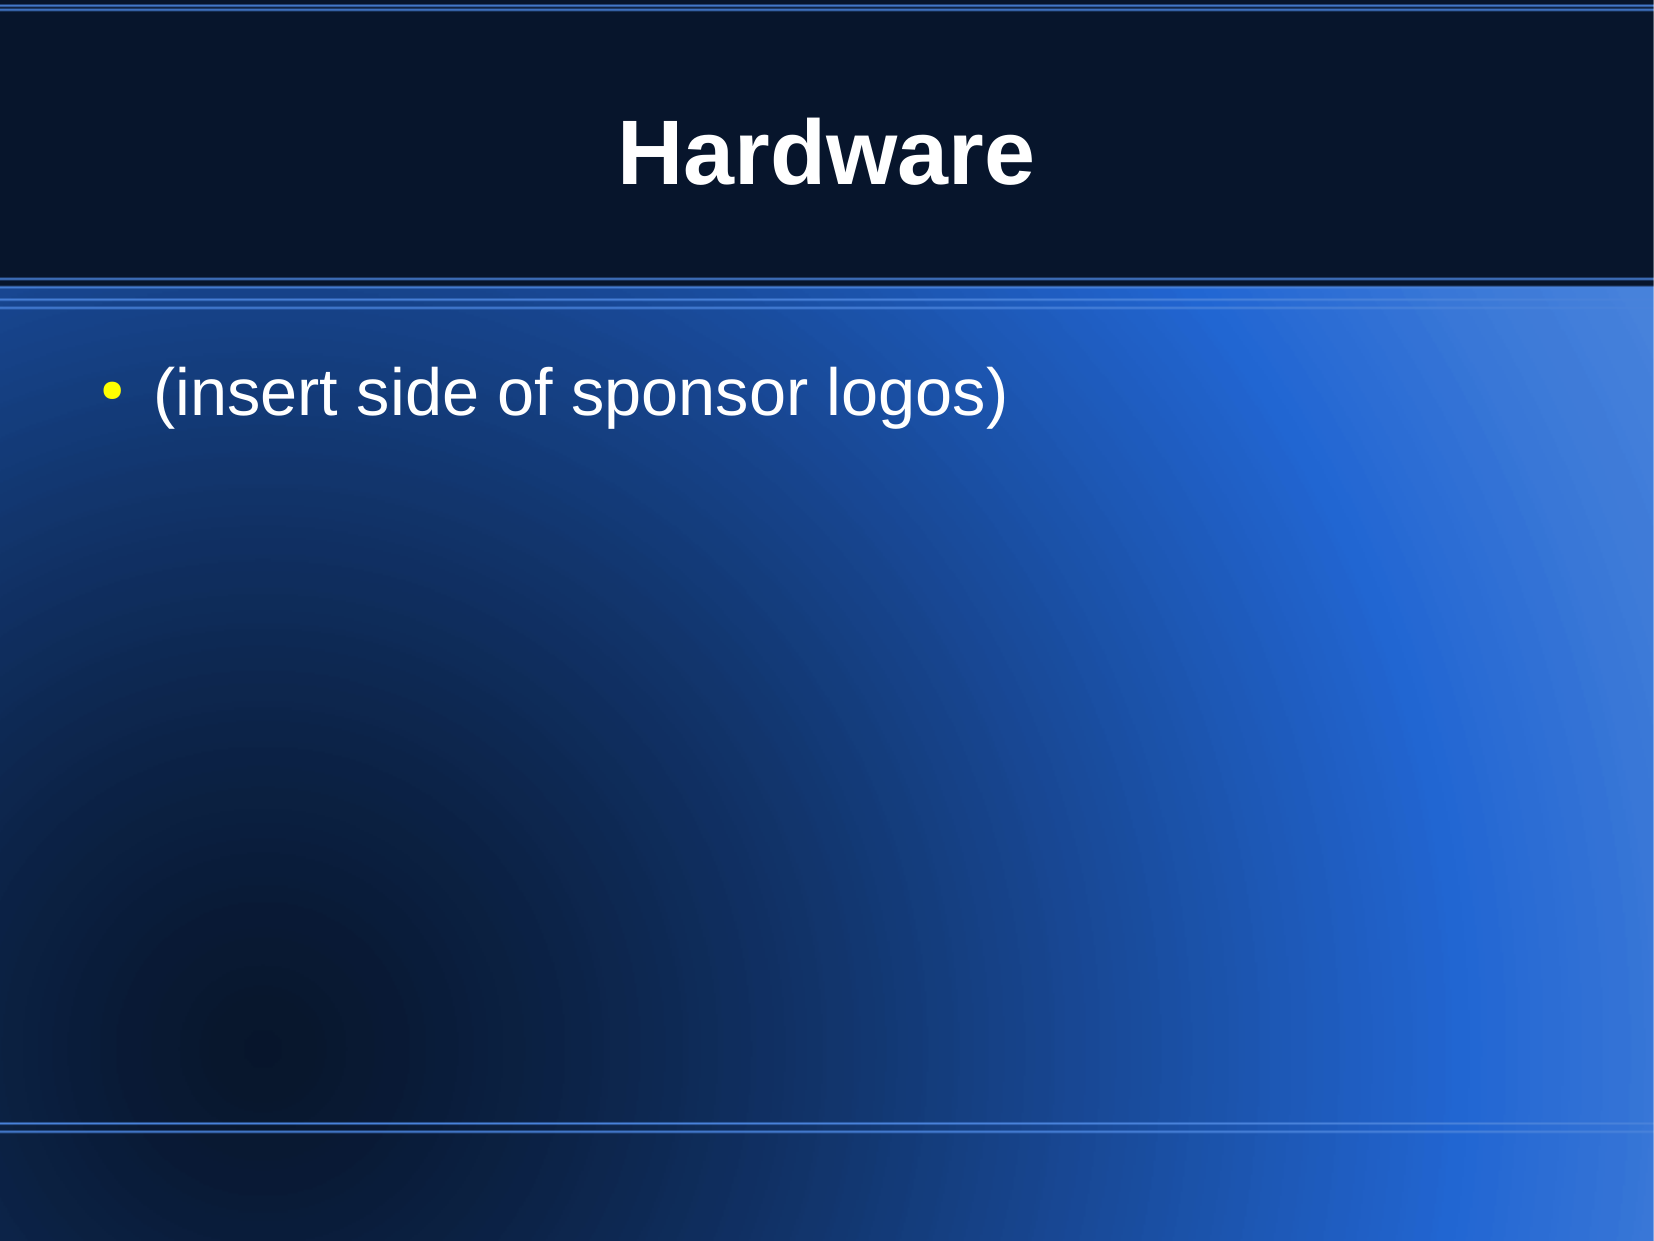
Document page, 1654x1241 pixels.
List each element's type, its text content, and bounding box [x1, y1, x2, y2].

title Hardware [82, 49, 1571, 257]
picture [0, 0, 1654, 1241]
list (insert side of sponsor logos) [82, 355, 1571, 1174]
